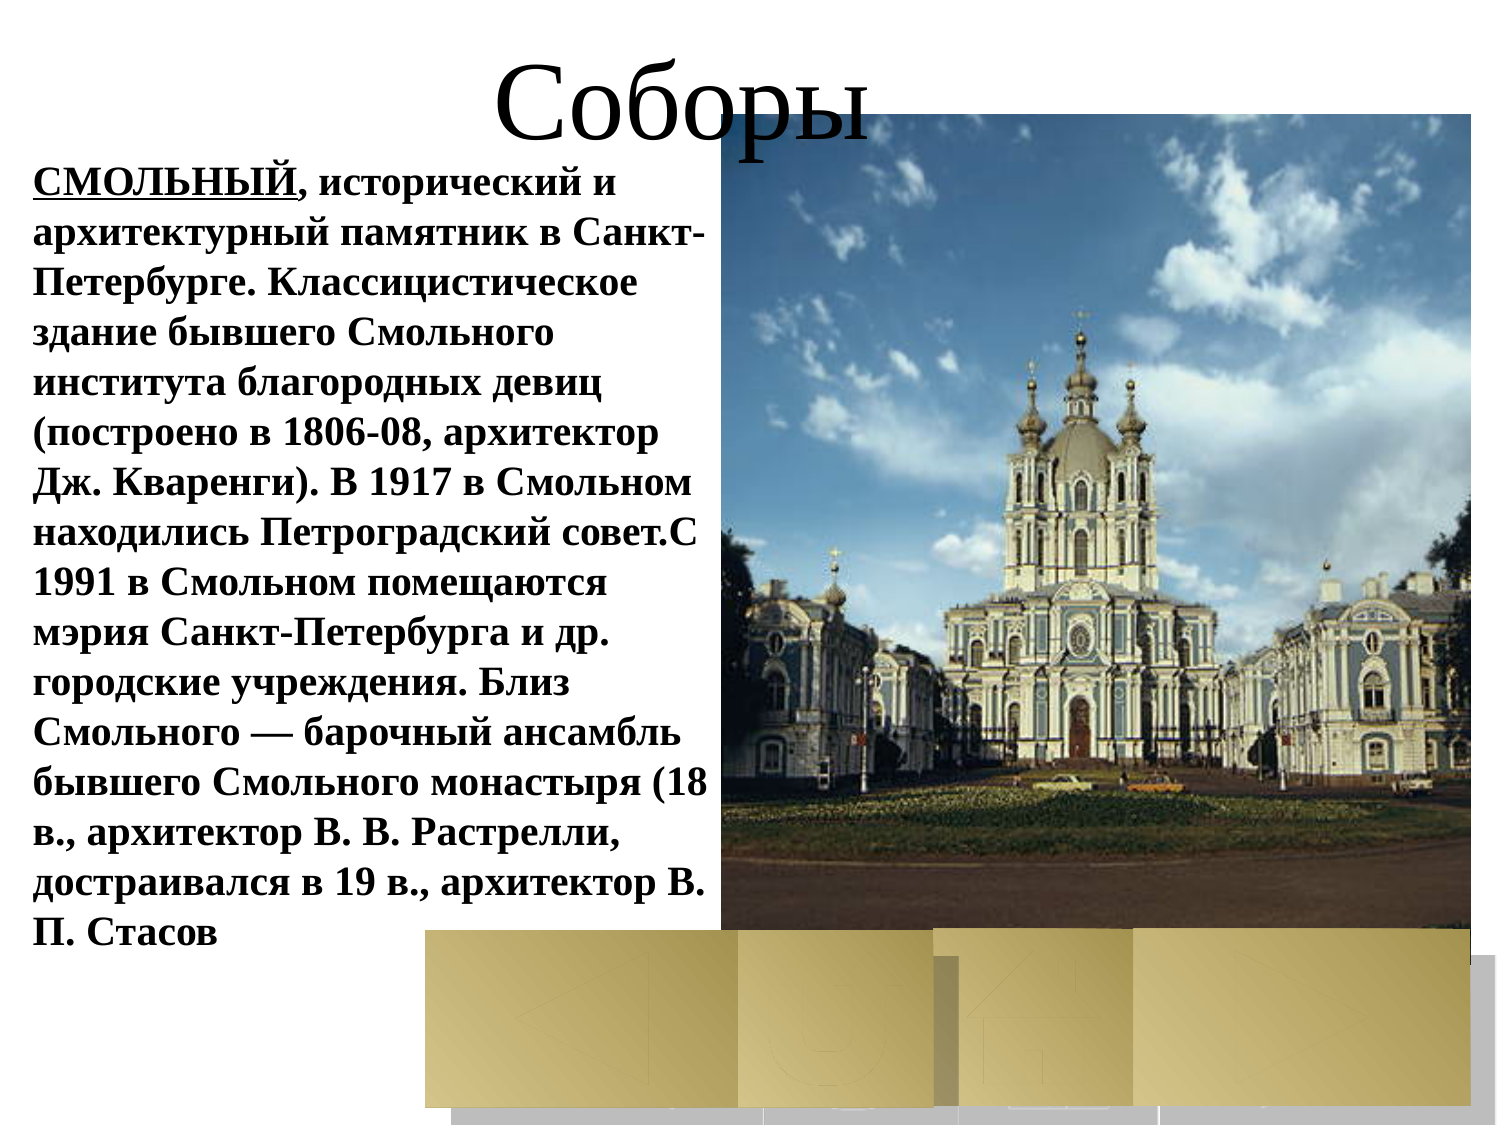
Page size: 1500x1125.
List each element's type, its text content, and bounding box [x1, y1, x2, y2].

text_box СМОЛЬНЫЙ, исторический и архитектурный памятник в Санкт-Петербурге. Классицистическое здание бывшего Смольного института благородных девиц (построено в 1806-08, архитектор Дж. Кваренги). В 1917 в Смольном находились Петроградский совет.С 1991 в Смольном помещаются мэрия Санкт-Петербурга и др. городские учреждения. Близ Смольного — барочный ансамбль бывшего Смольного монастыря (18 в., архитектор В. В. Растрелли, достраивался в 19 в., архитектор В. П. Стасов [17, 146, 721, 1046]
text_box Соборы [478, 19, 1228, 304]
picture [721, 114, 1471, 930]
text_box [425, 928, 1471, 1108]
